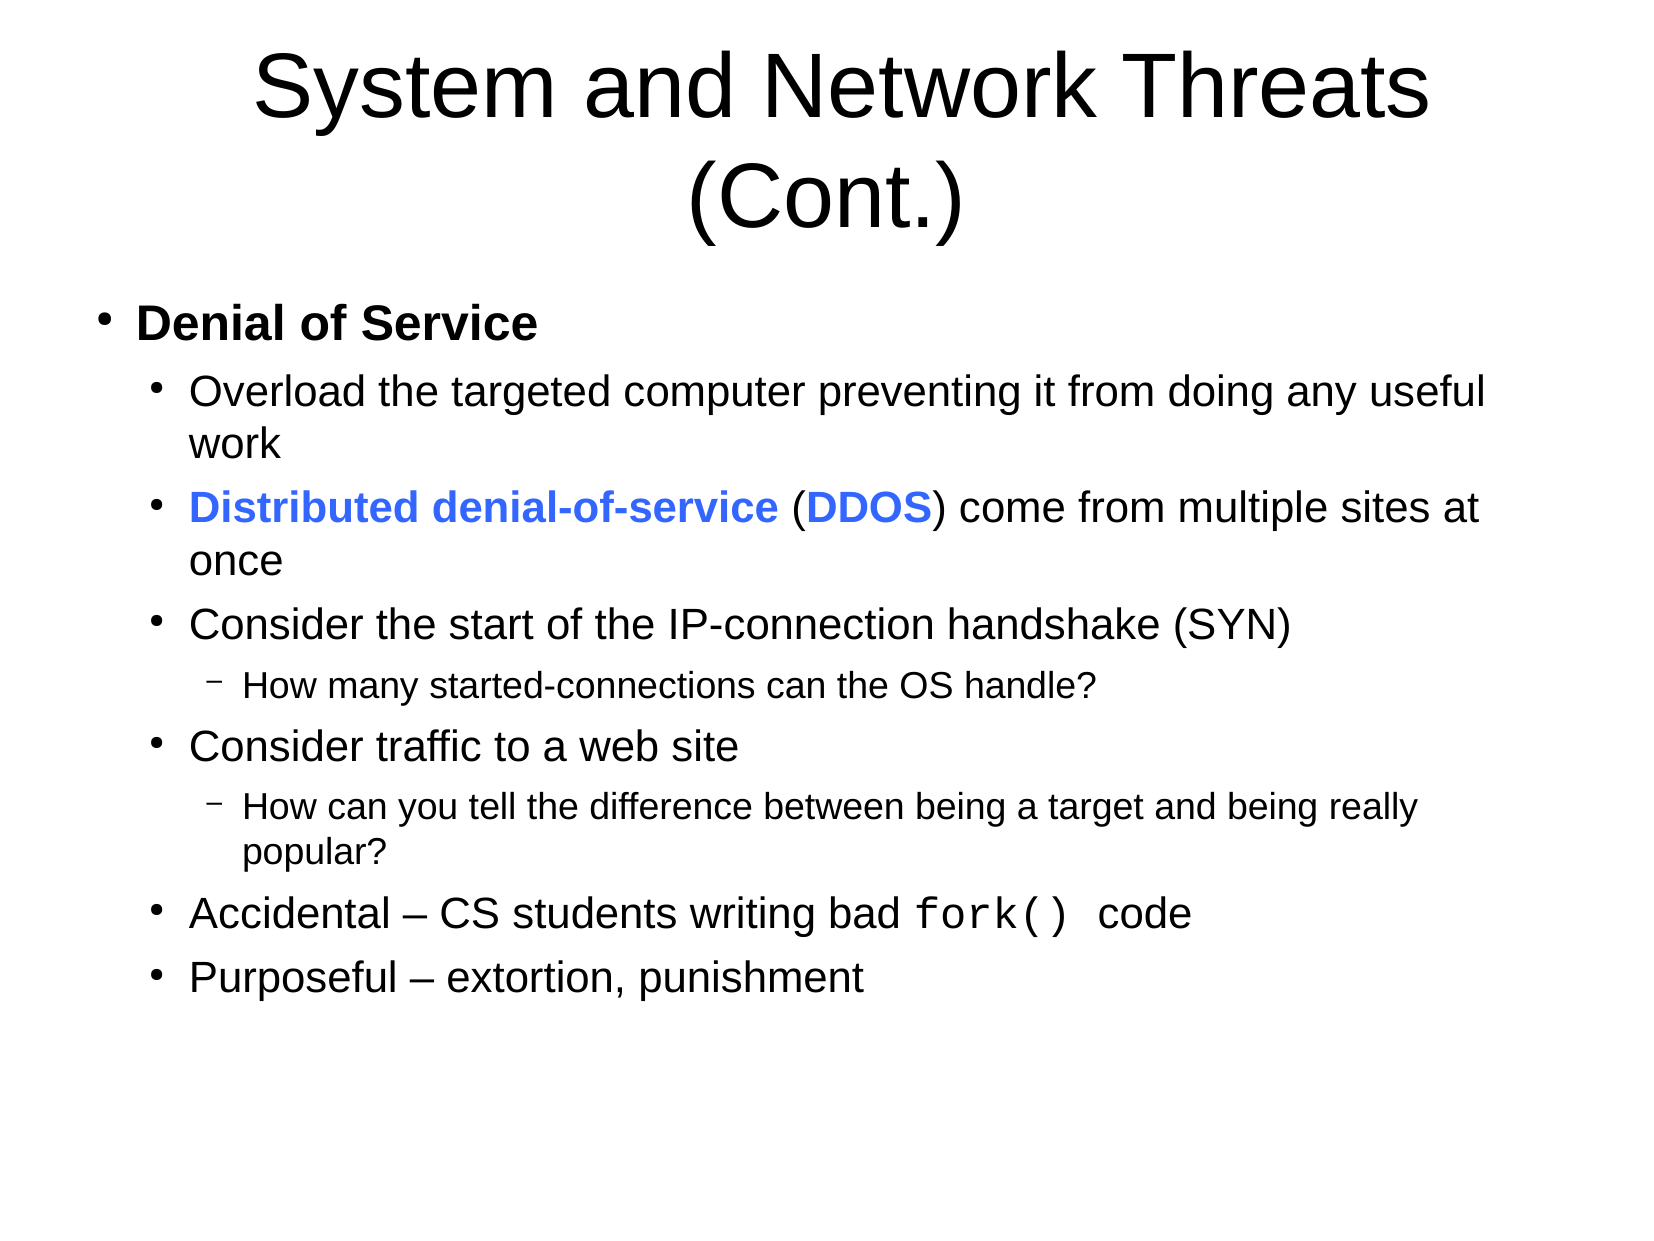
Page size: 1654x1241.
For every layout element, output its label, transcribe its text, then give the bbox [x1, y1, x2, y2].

title System and Network Threats (Cont.) [82, 15, 1571, 257]
list Denial of Service Overload the targeted computer preventing it from doing any useful work Distributed denial-of-service (DDOS) come from multiple sites at once Consider the start of the IP-connection handshake (SYN) How many started-connections can the OS handle? Consider traffic to a web site How can you tell the difference between being a target and being really popular? Accidental – CS students writing bad fork() code Purposeful – extortion, punishment [82, 290, 1571, 1010]
